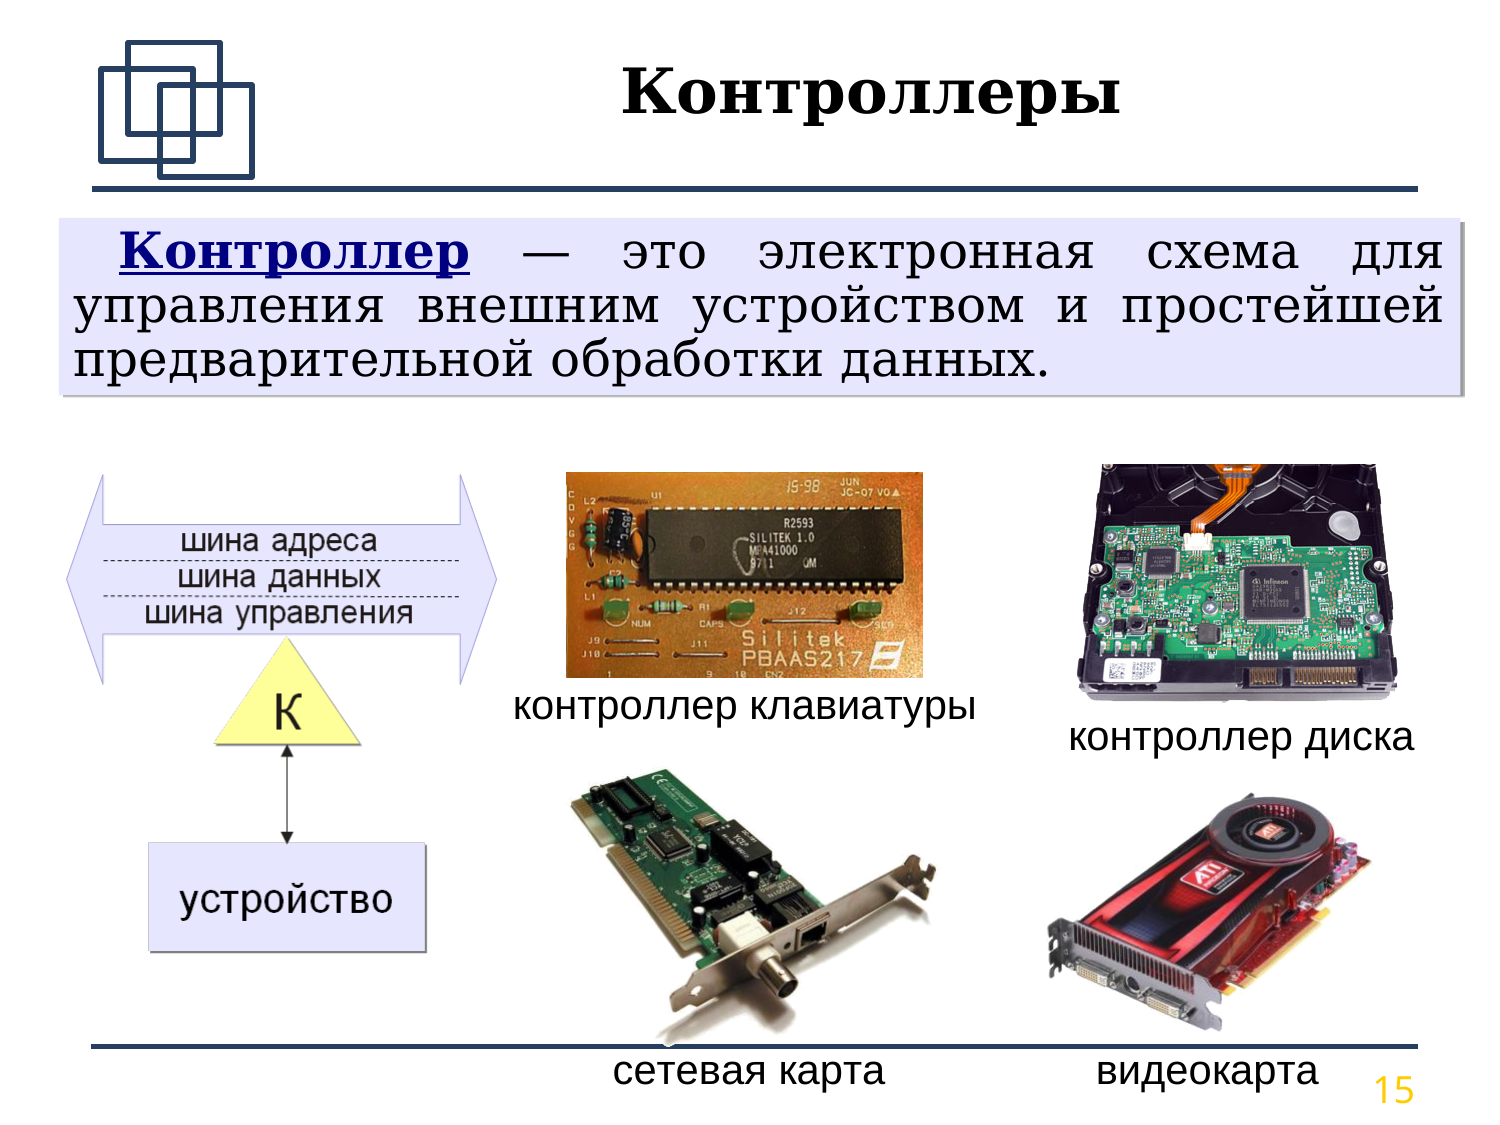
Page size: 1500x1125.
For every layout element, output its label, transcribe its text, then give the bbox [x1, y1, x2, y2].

text_box Контроллер — это электронная схема для управления внешним устройством и простейшей предварительной обработки данных. [58, 217, 1461, 396]
text_box контроллер диска [1010, 700, 1473, 767]
text_box контроллер клавиатуры [460, 670, 1030, 736]
picture [548, 757, 951, 1035]
title Контроллеры [295, 43, 1426, 134]
picture [566, 472, 923, 670]
text_box видеокарта [1060, 1035, 1355, 1101]
picture [1038, 786, 1378, 1039]
text_box сетевая карта [464, 1035, 1034, 1101]
picture [65, 471, 498, 954]
picture [1072, 464, 1399, 700]
